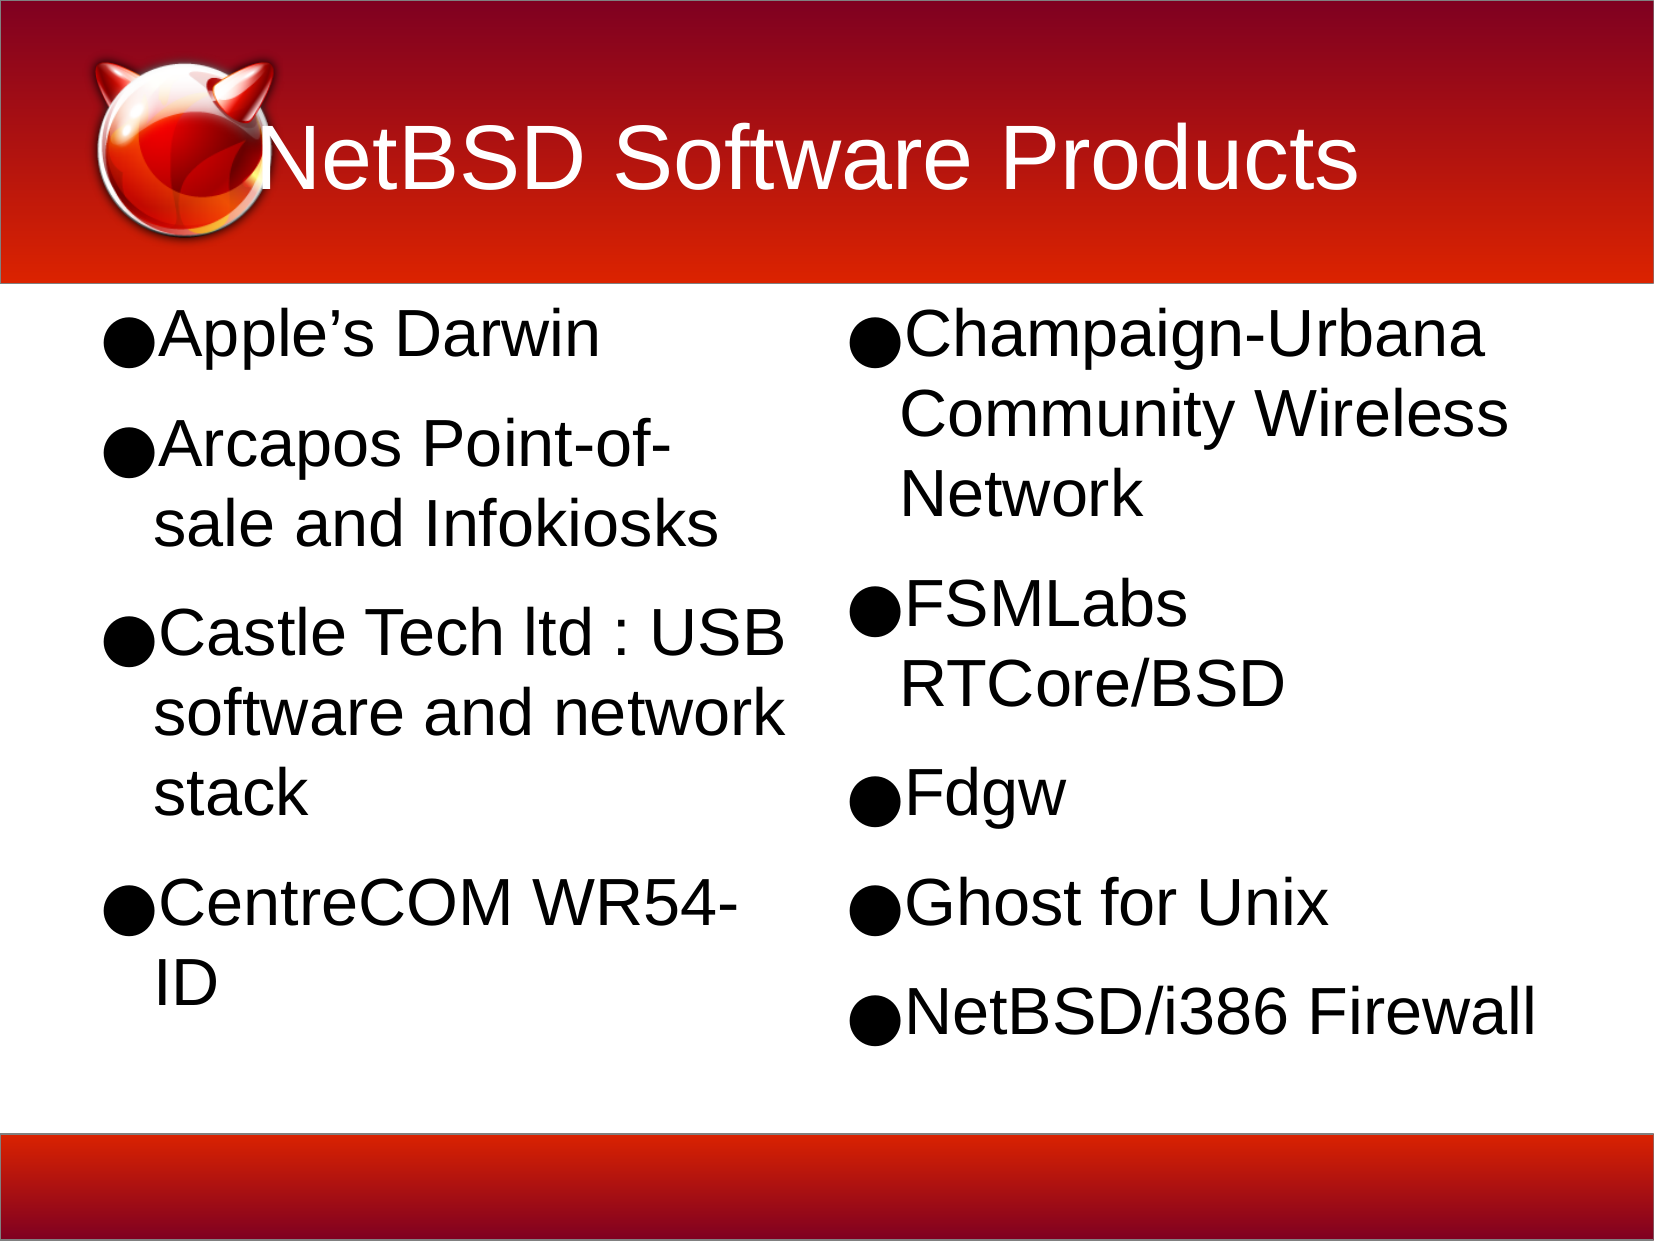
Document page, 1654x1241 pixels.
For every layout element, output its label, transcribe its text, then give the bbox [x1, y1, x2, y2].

text_box Champaign-Urbana Community Wireless Network FSMLabs RTCore/BSD Fdgw Ghost for Unix NetBSD/i386 Firewall [828, 290, 1539, 1010]
text_box NetBSD Software Products [82, 49, 1536, 257]
text_box Apple’s Darwin Arcapos Point-of-sale and Infokiosks Castle Tech ltd : USB software and network stack CentreCOM WR54-ID [82, 290, 793, 1010]
